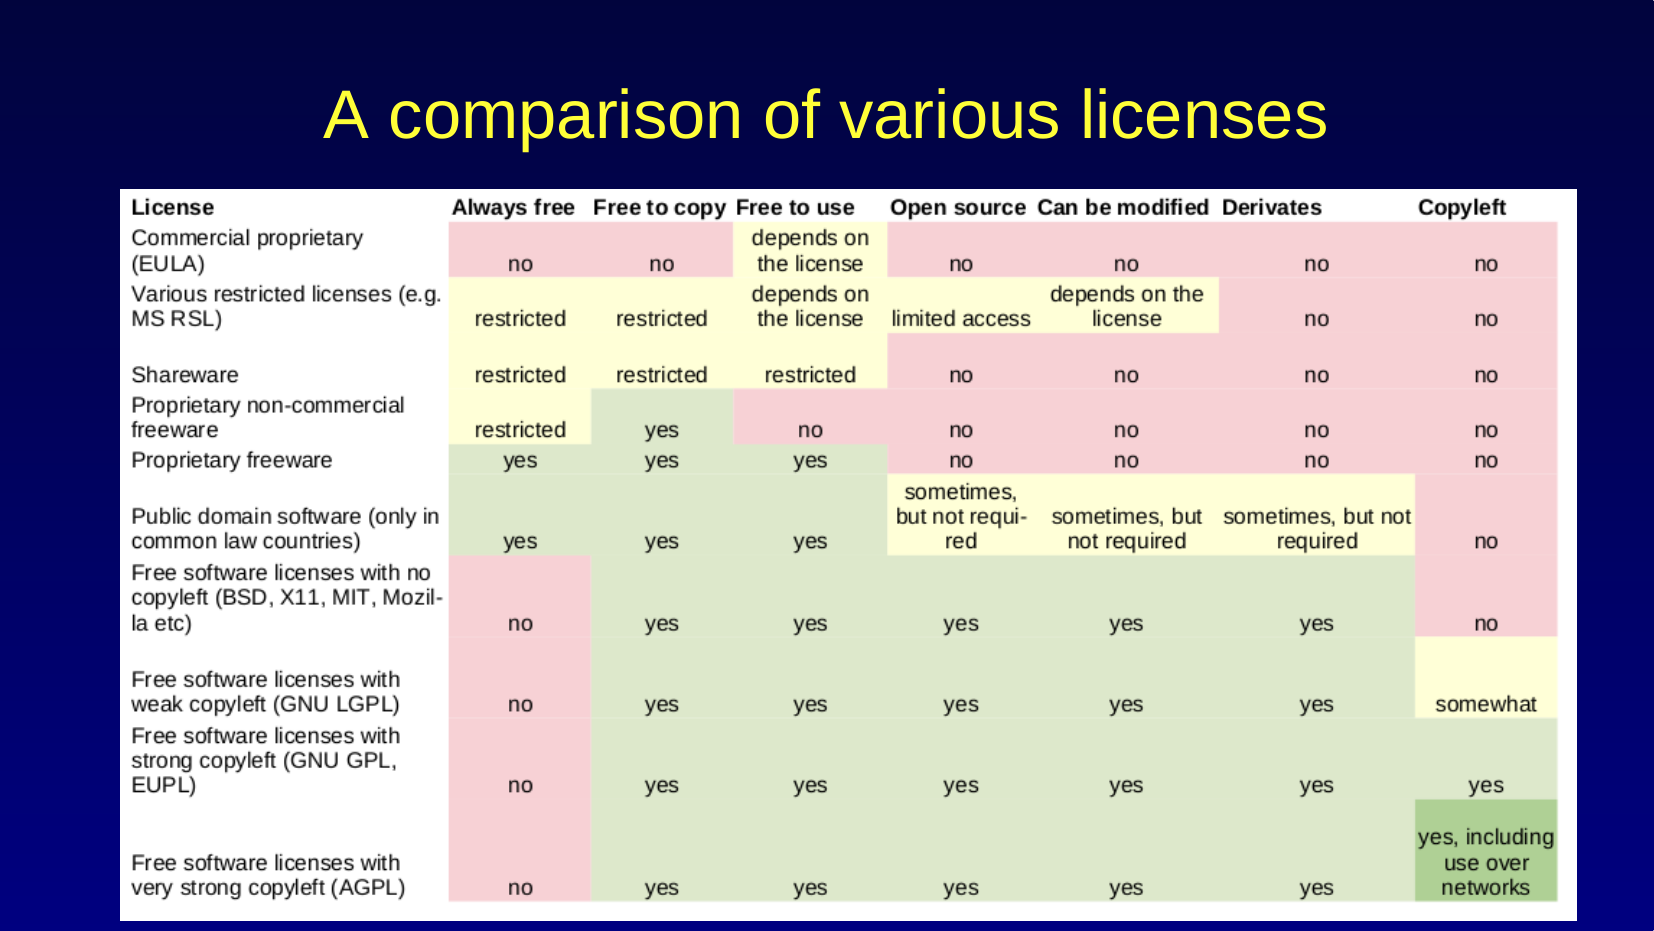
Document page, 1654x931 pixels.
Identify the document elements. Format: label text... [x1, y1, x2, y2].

title A comparison of various licenses [82, 37, 1571, 193]
picture [120, 189, 1577, 921]
